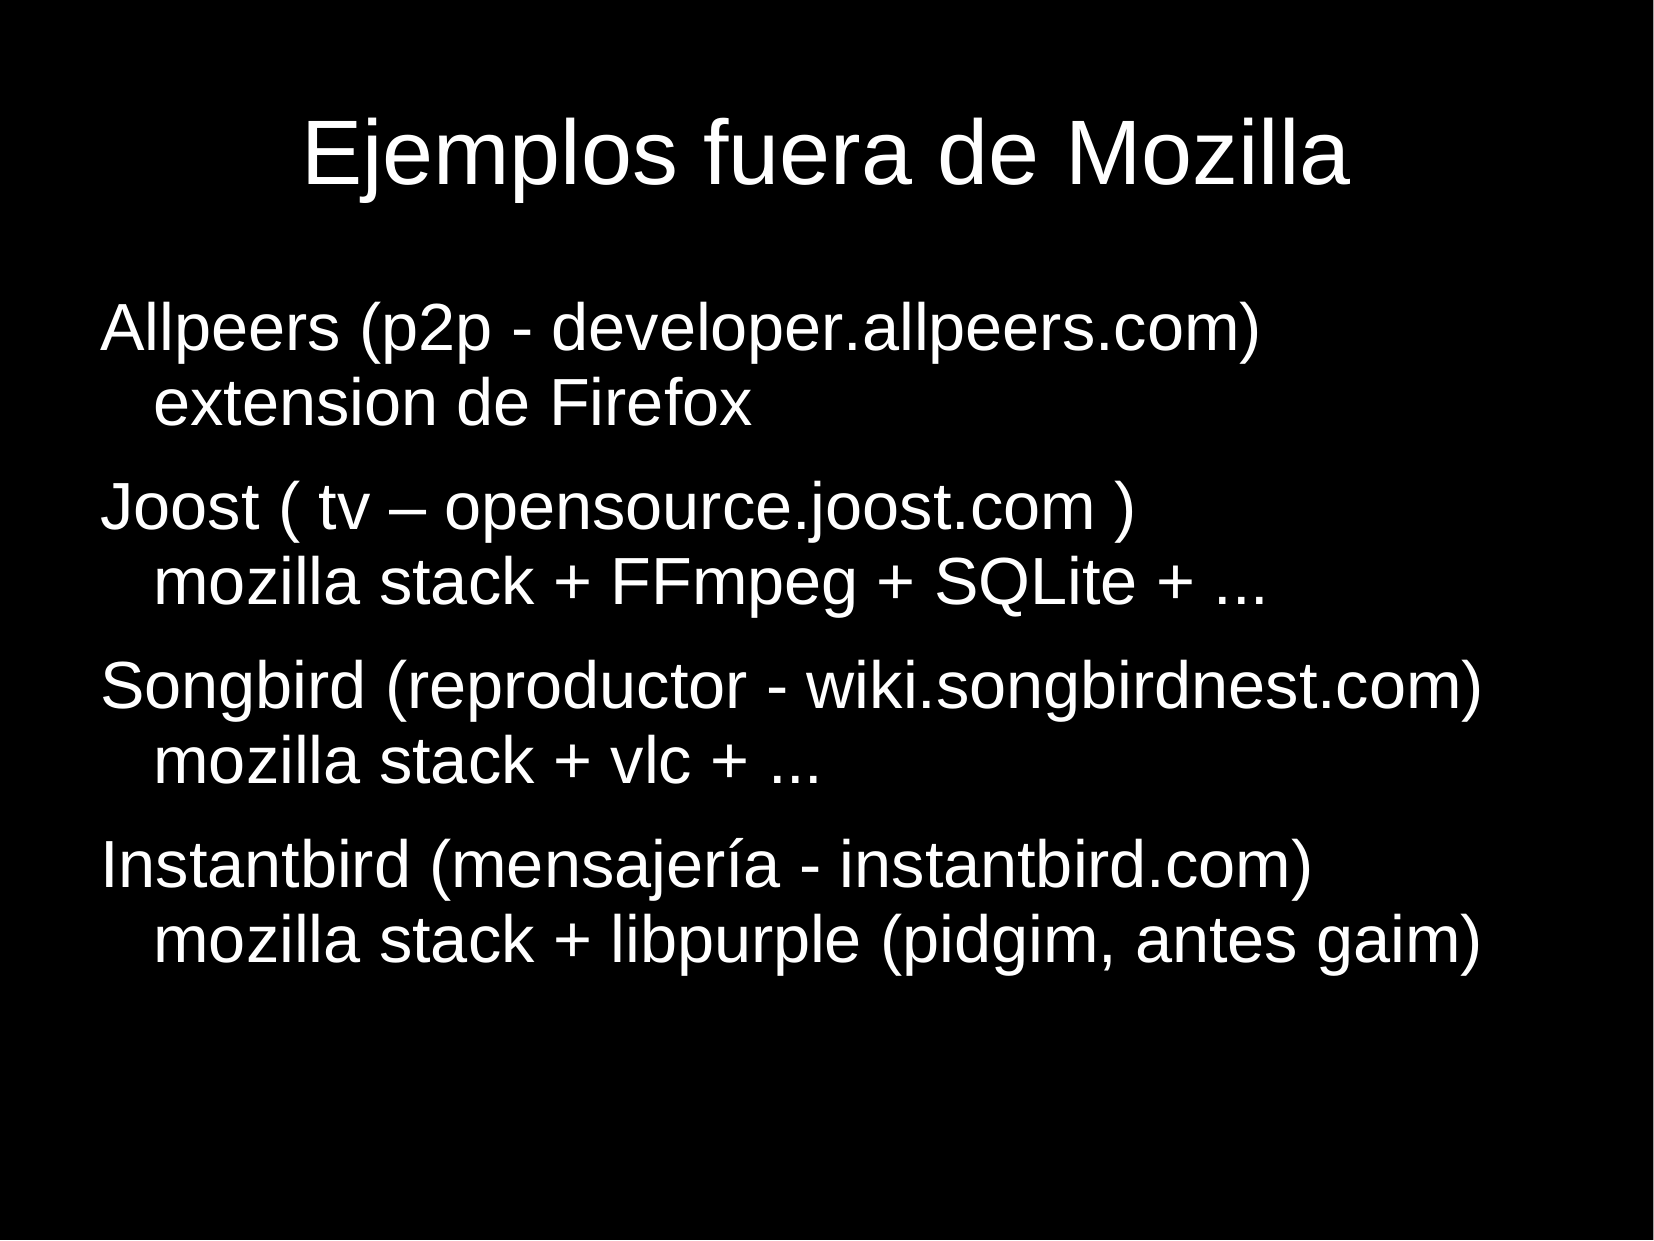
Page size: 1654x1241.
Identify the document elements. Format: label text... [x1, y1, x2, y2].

list Allpeers (p2p - developer.allpeers.com) extension de Firefox Joost ( tv – opensource.joost.com ) mozilla stack + FFmpeg + SQLite + ... Songbird (reproductor - wiki.songbirdnest.com) mozilla stack + vlc + ... Instantbird (mensajería - instantbird.com) mozilla stack + libpurple (pidgim, antes gaim) [82, 290, 1571, 1109]
title Ejemplos fuera de Mozilla [82, 49, 1571, 257]
